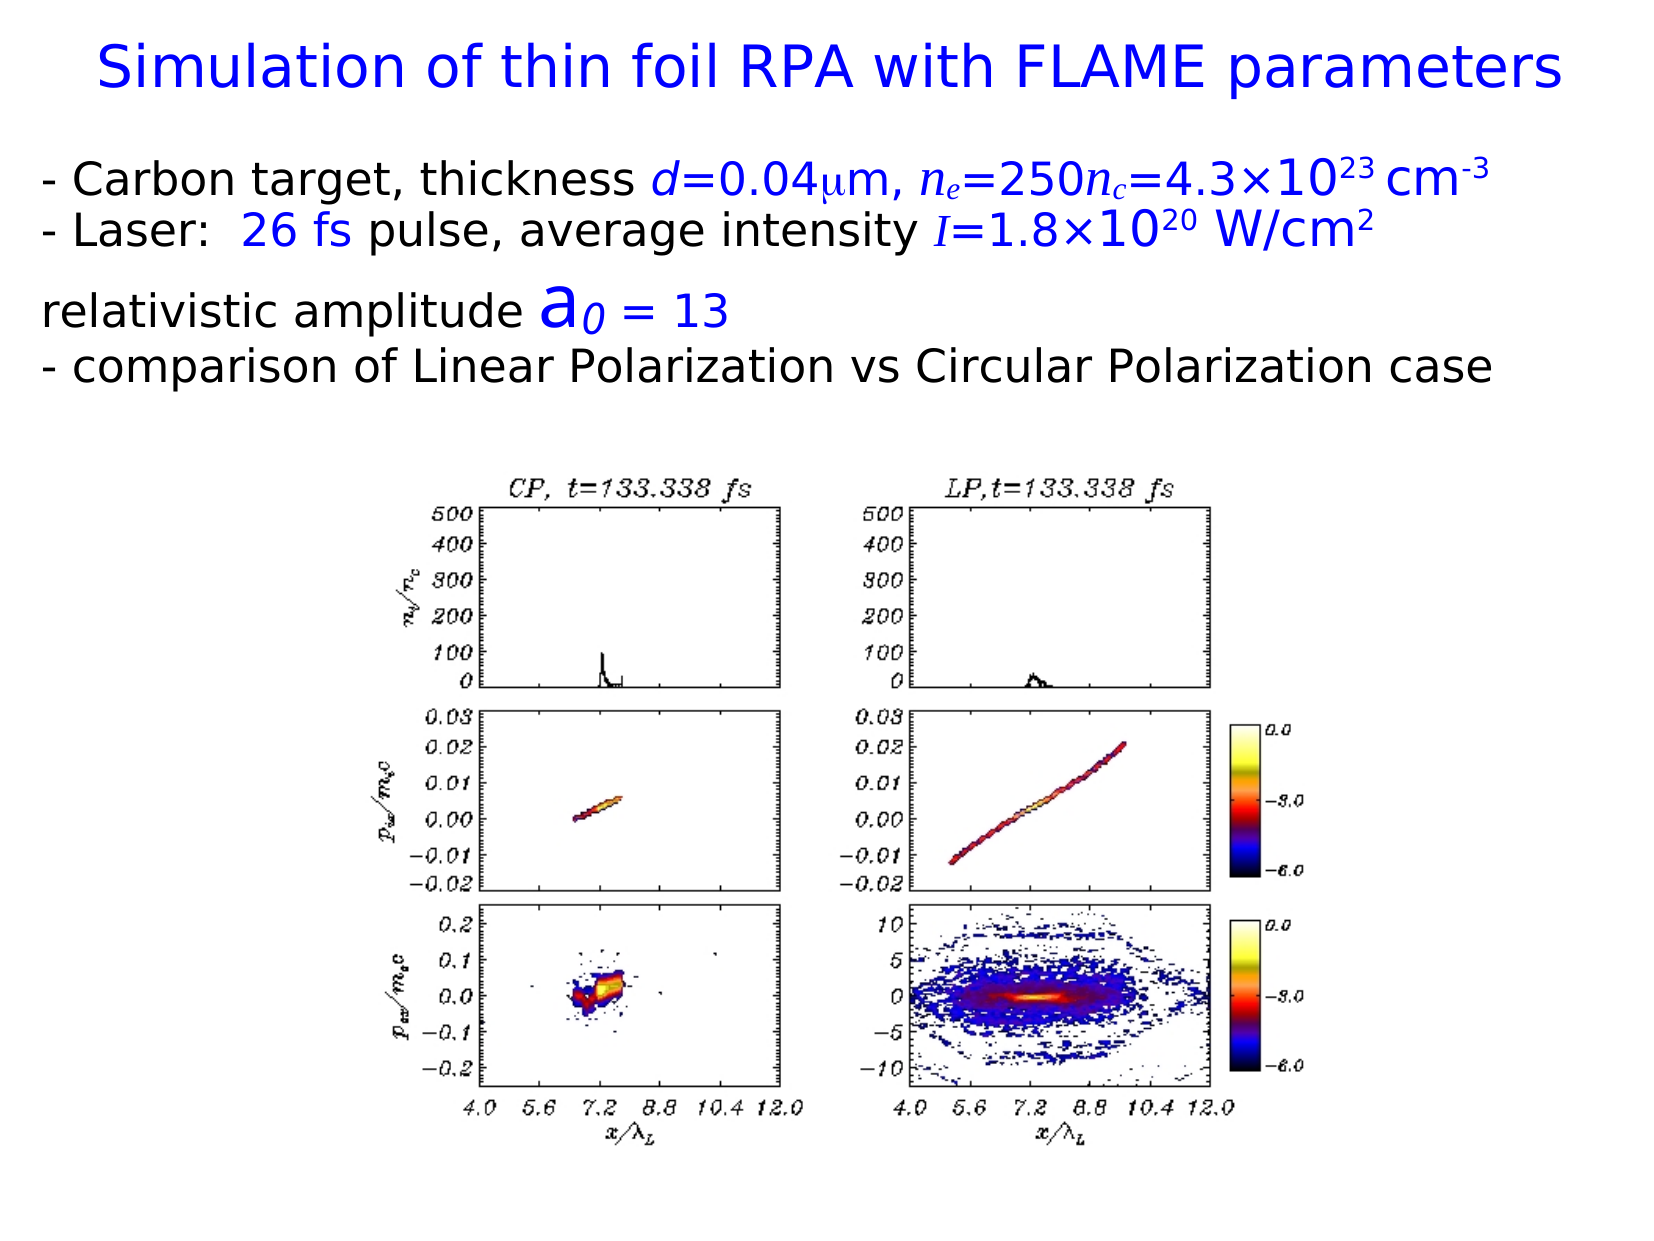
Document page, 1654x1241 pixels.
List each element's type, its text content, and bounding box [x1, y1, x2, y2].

picture [329, 471, 1330, 1222]
text_box Simulation of thin foil RPA with FLAME parameters [82, 27, 1599, 109]
text_box - Carbon target, thickness d=0.04mm, ne=250nc=4.3×1023 cm-3 - Laser: 26 fs pulse, average intensity I=1.8×1020 W/cm2 relativistic amplitude a0 = 13 - comparison of Linear Polarization vs Circular Polarization case [25, 146, 1543, 455]
